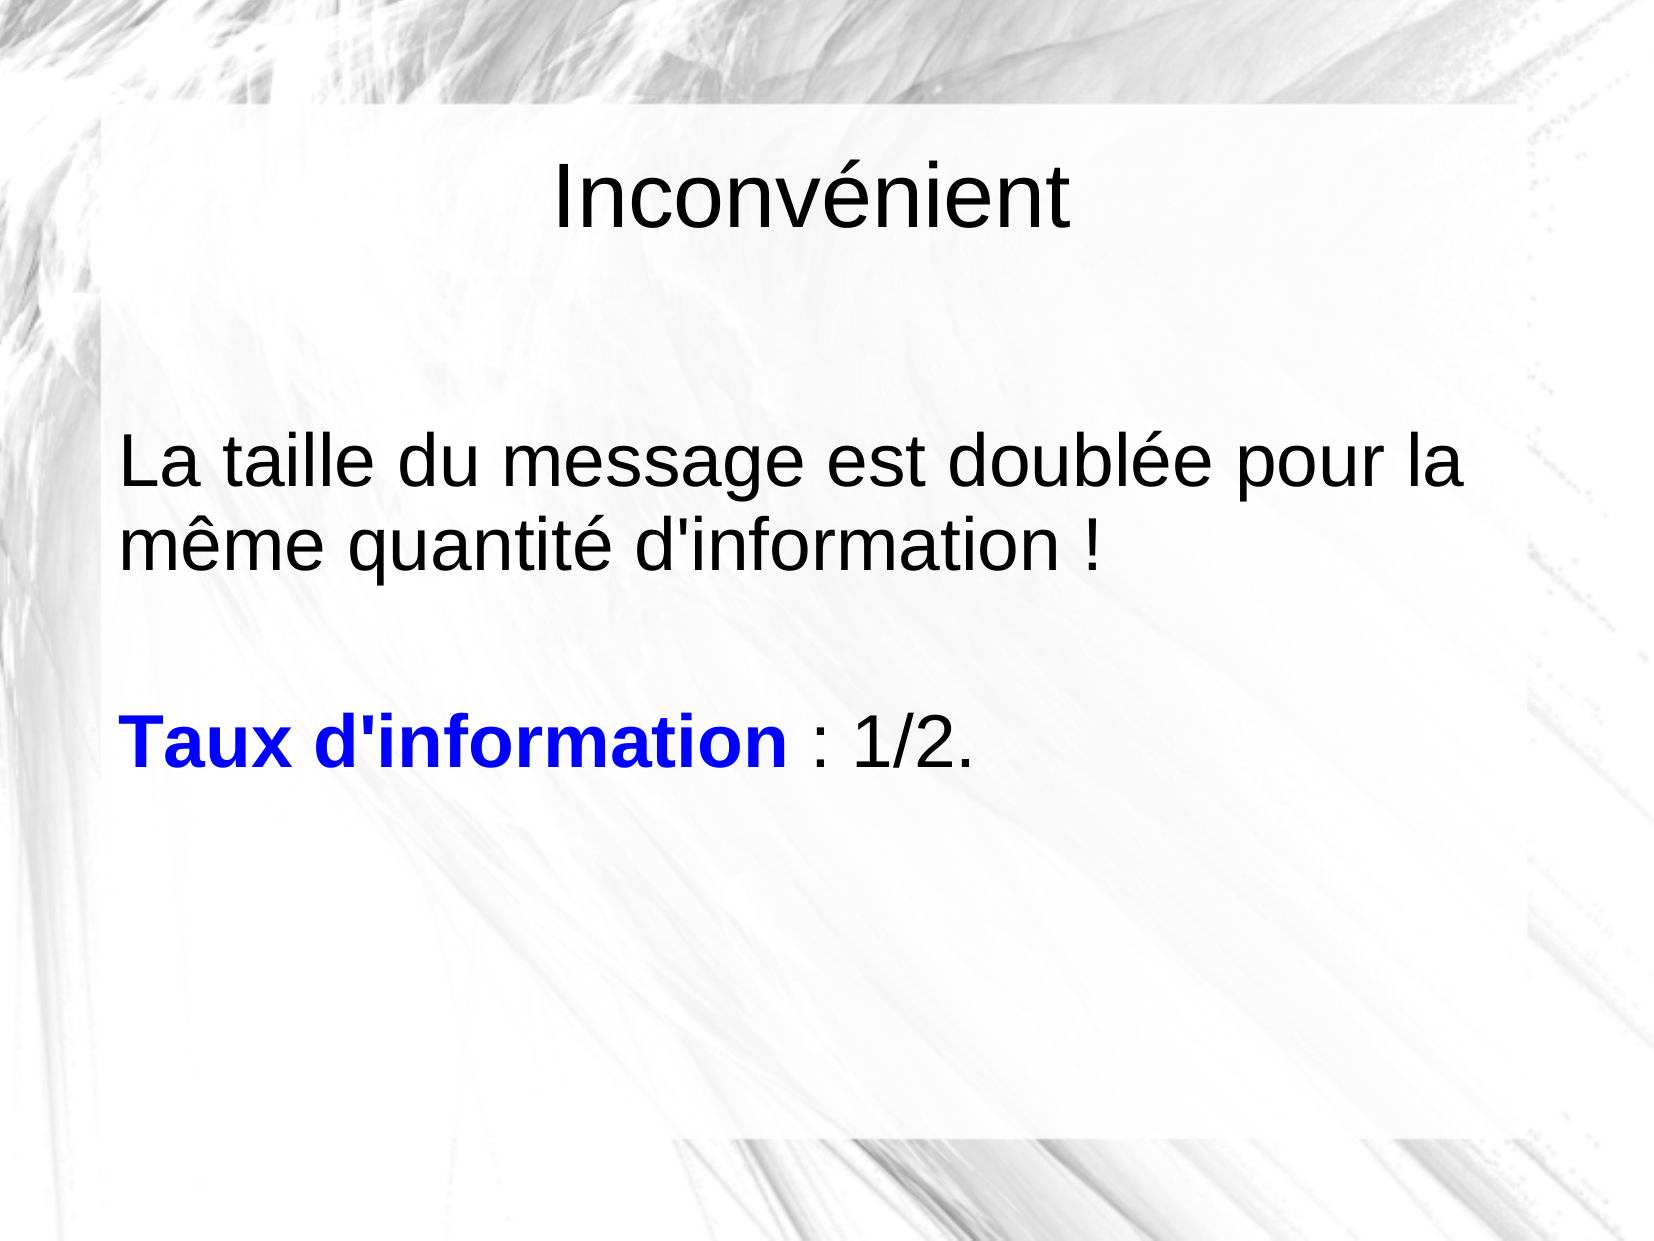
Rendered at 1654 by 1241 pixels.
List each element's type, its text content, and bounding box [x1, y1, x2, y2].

list La taille du message est doublée pour la même quantité d'information ! Taux d'information : 1/2. [118, 319, 1571, 1178]
title Inconvénient [118, 119, 1506, 273]
picture [0, 0, 1654, 1241]
